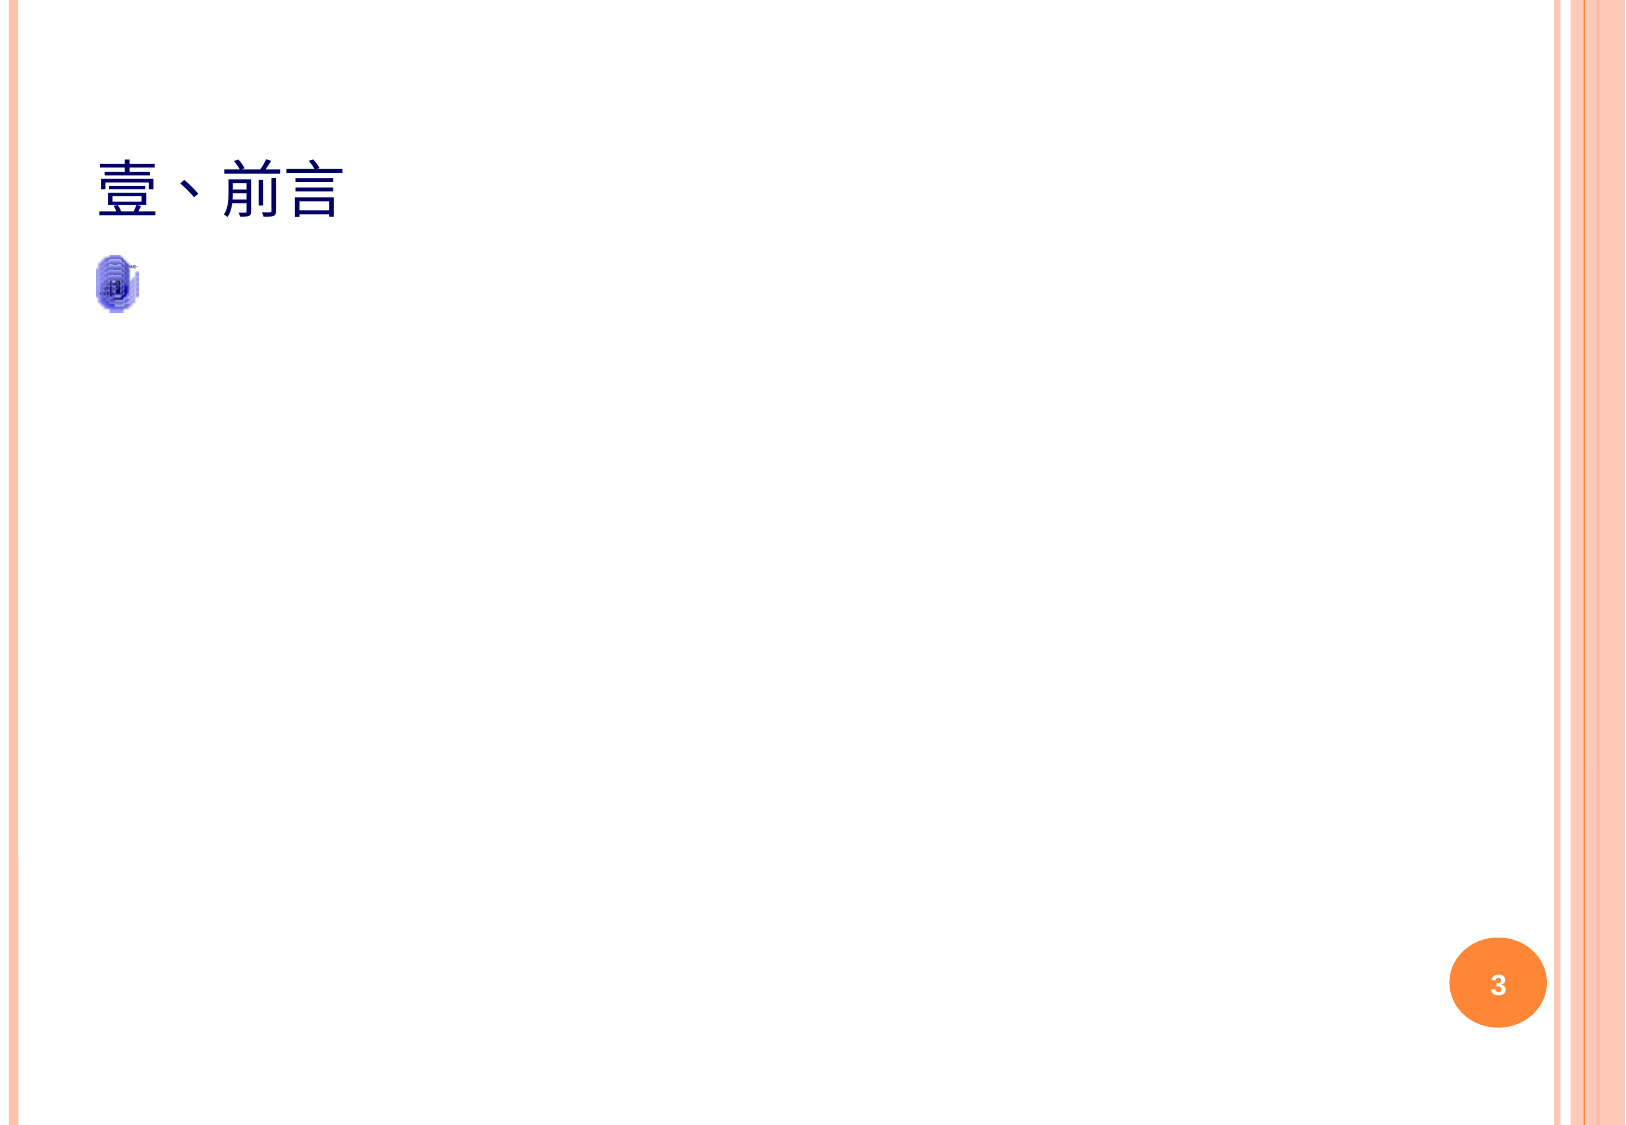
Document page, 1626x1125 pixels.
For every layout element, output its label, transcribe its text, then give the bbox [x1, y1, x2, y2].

list 土地徵收條例修正緣起~ 苗栗大埔事件 彰化相思寮事件 三次座談會 委託研究 十次會議 [32, 184, 1581, 1071]
text_box [1444, 940, 1553, 1027]
title 壹、前言 [56, 66, 1575, 184]
